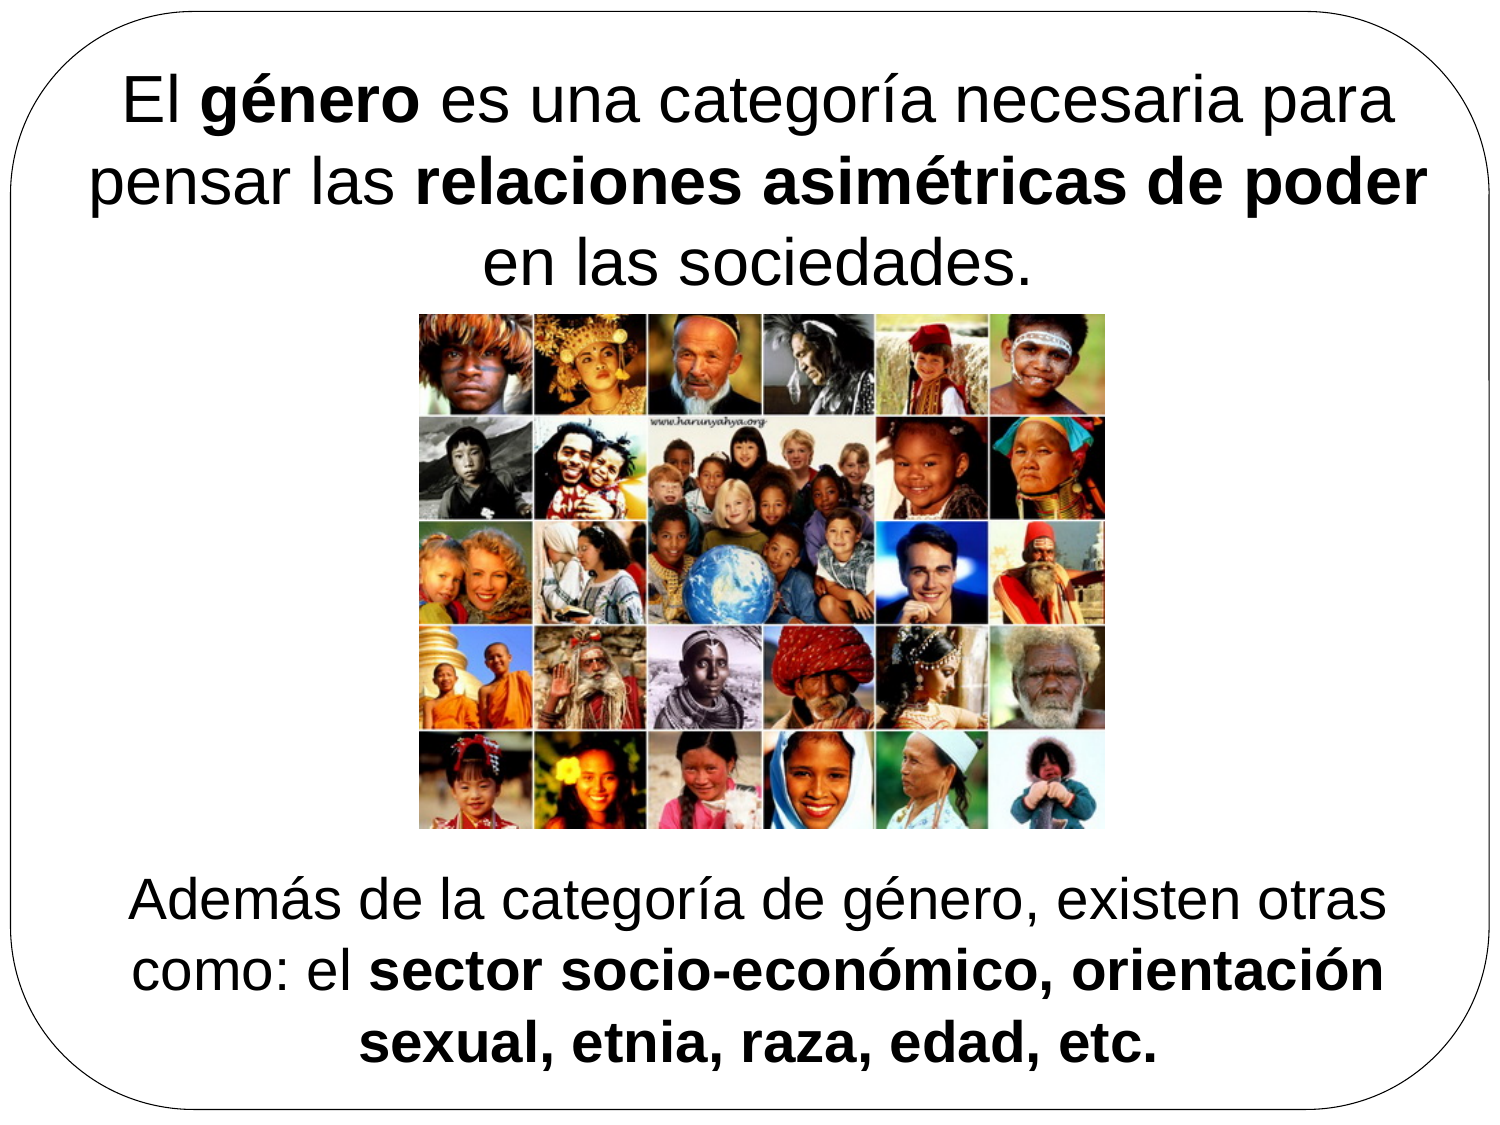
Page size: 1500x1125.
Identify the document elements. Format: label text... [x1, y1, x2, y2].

text_box El género es una categoría necesaria para pensar las relaciones asimétricas de poder en las sociedades. Además de la categoría de género, existen otras como: el sector socio-económico, orientación sexual, etnia, raza, edad, etc. [53, 46, 1465, 1079]
picture [419, 314, 1105, 829]
